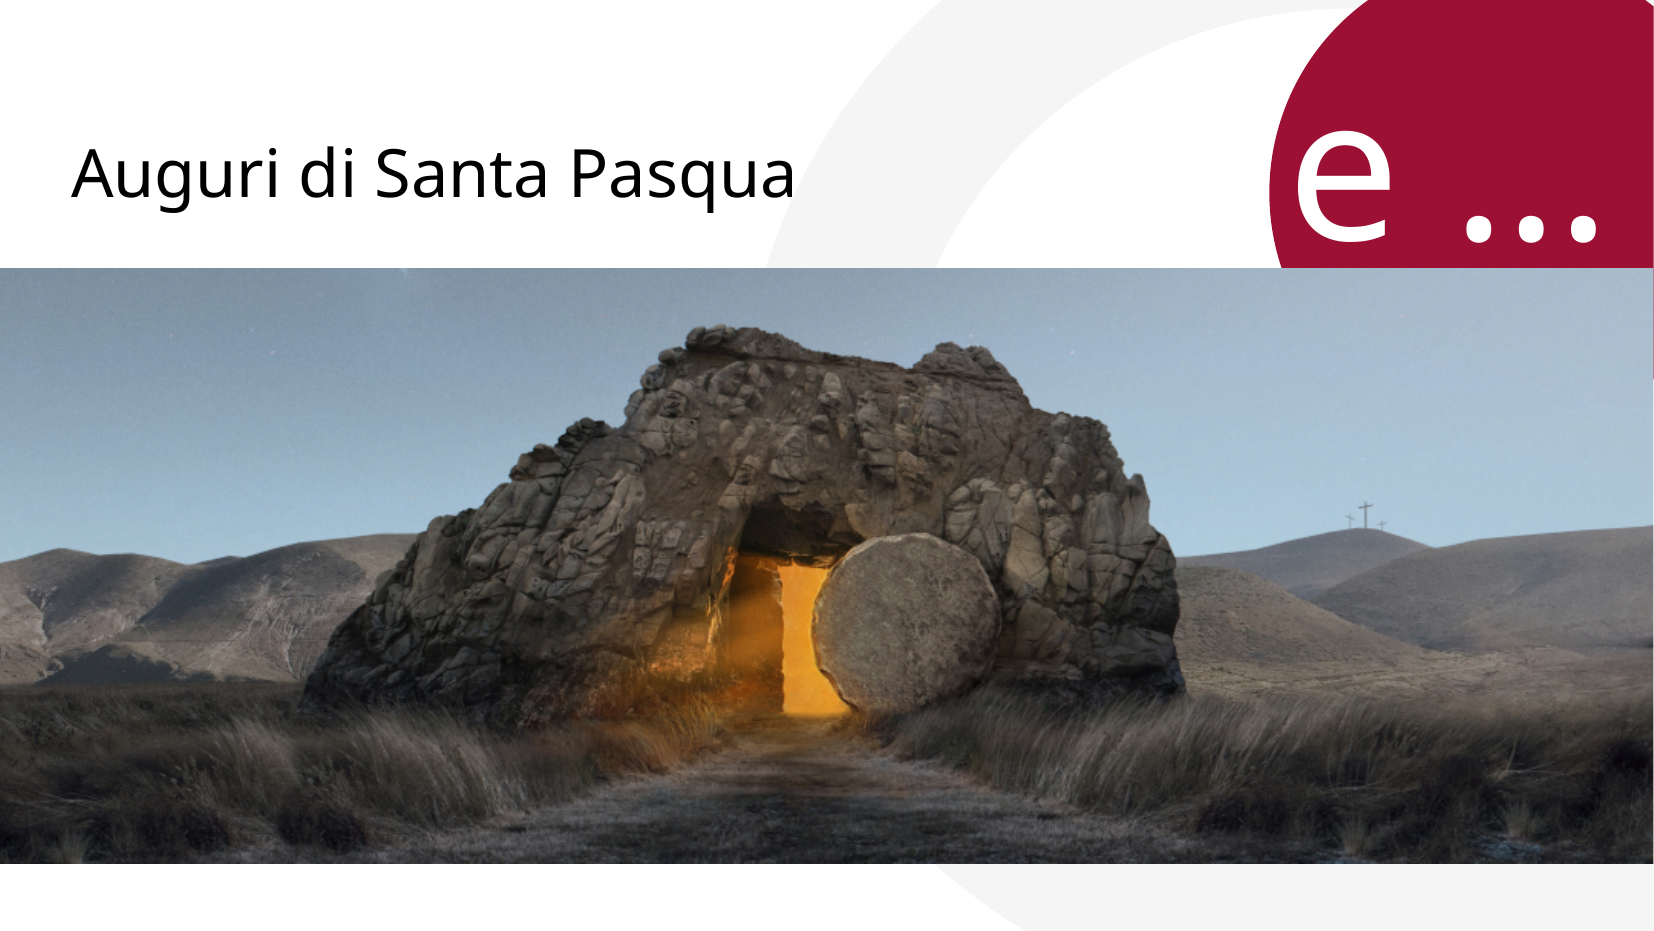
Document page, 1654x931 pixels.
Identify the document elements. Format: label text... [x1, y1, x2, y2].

title e … [1287, 41, 1630, 285]
title Auguri di Santa Pasqua [71, 125, 932, 217]
picture [0, 268, 1654, 864]
